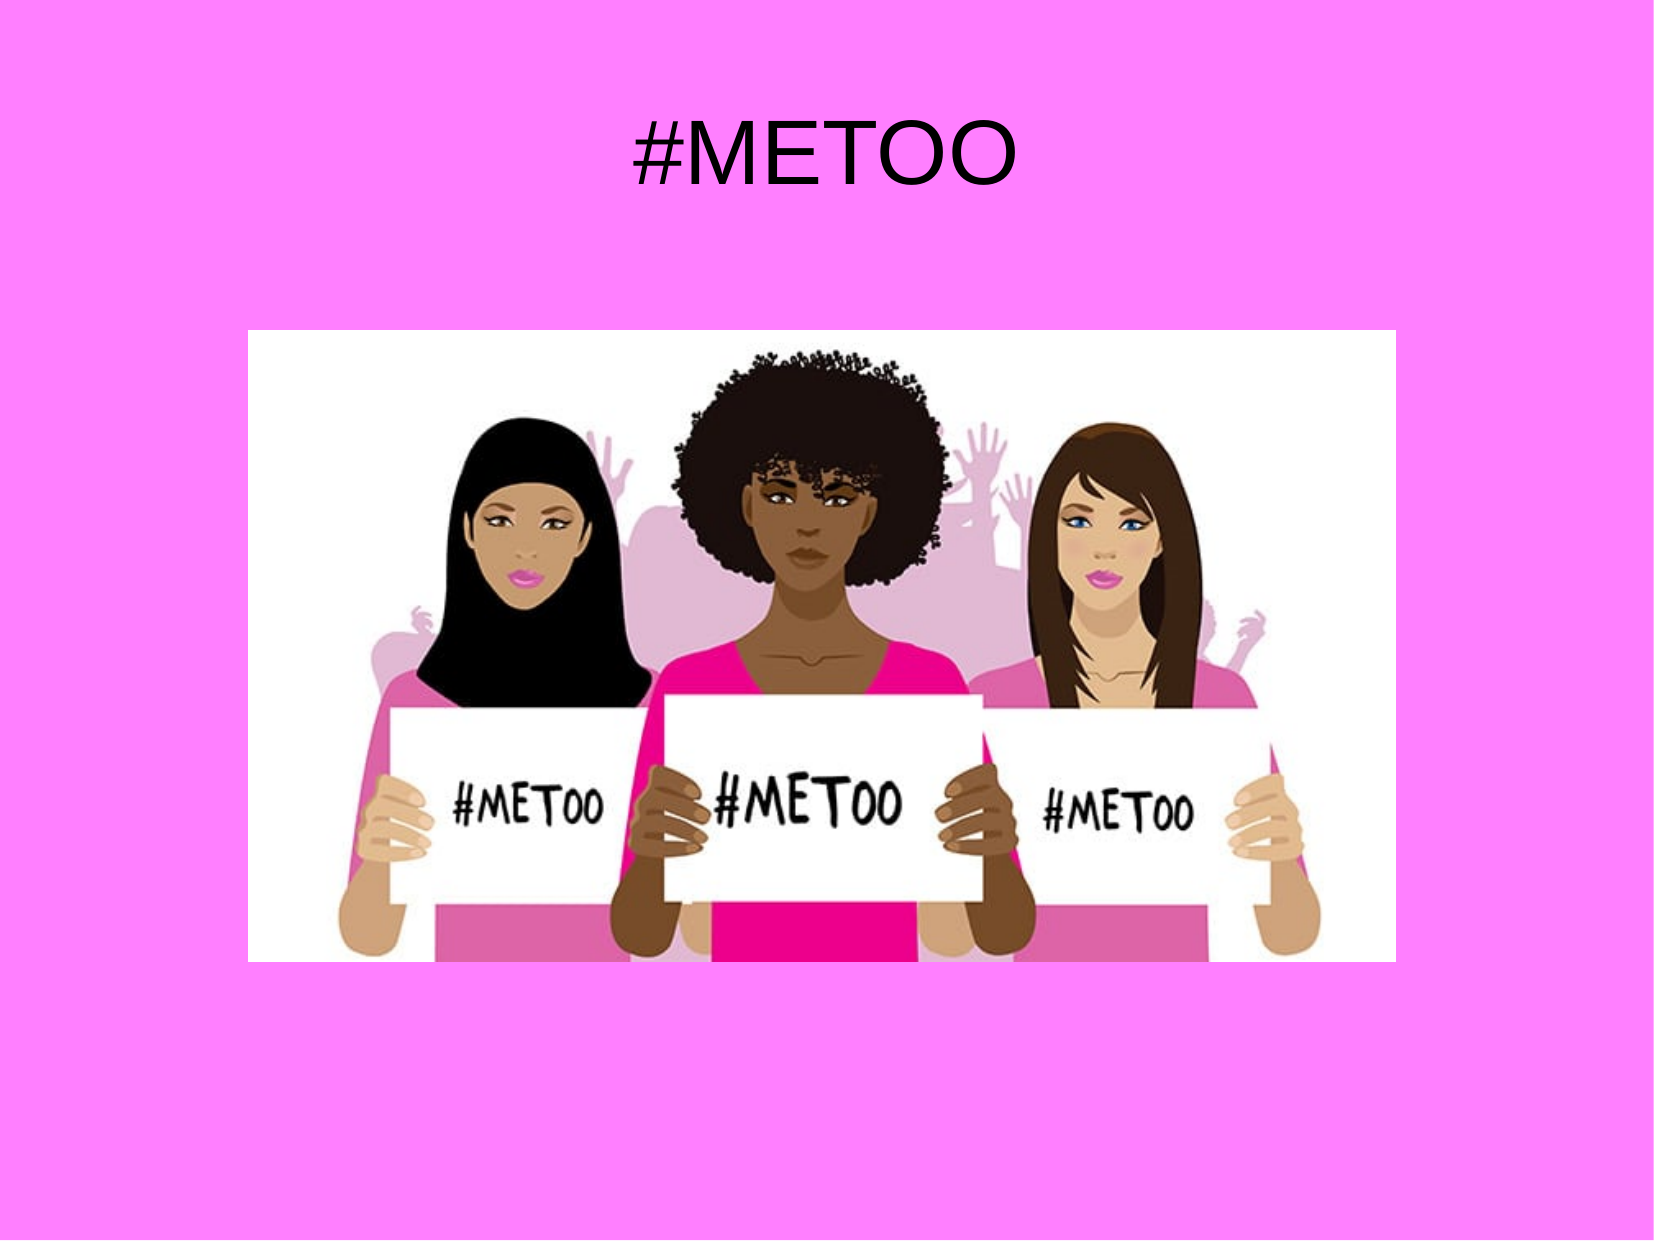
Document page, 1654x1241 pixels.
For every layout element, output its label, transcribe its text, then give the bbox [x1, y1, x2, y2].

title #METOO [82, 49, 1571, 257]
picture [248, 330, 1396, 962]
